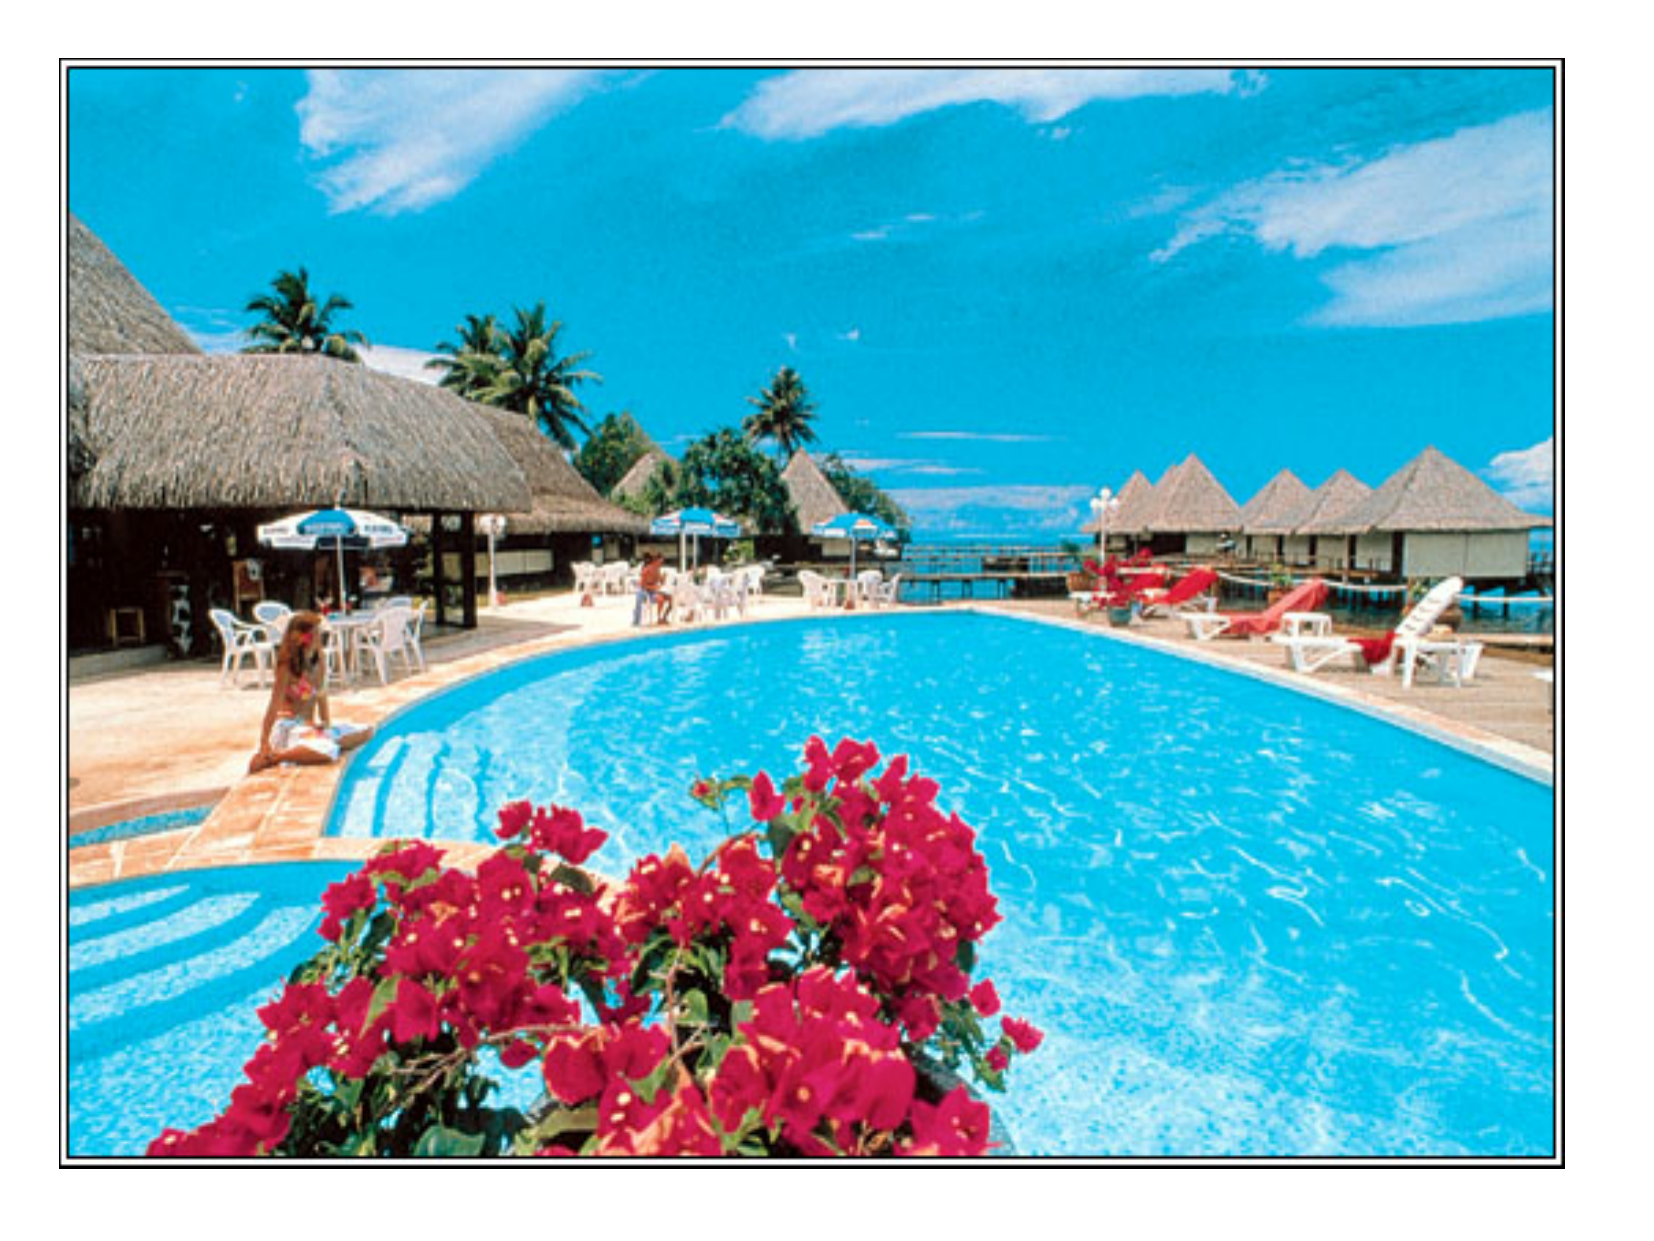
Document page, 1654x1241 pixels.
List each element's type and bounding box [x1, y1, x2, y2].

picture [59, 58, 1565, 1169]
